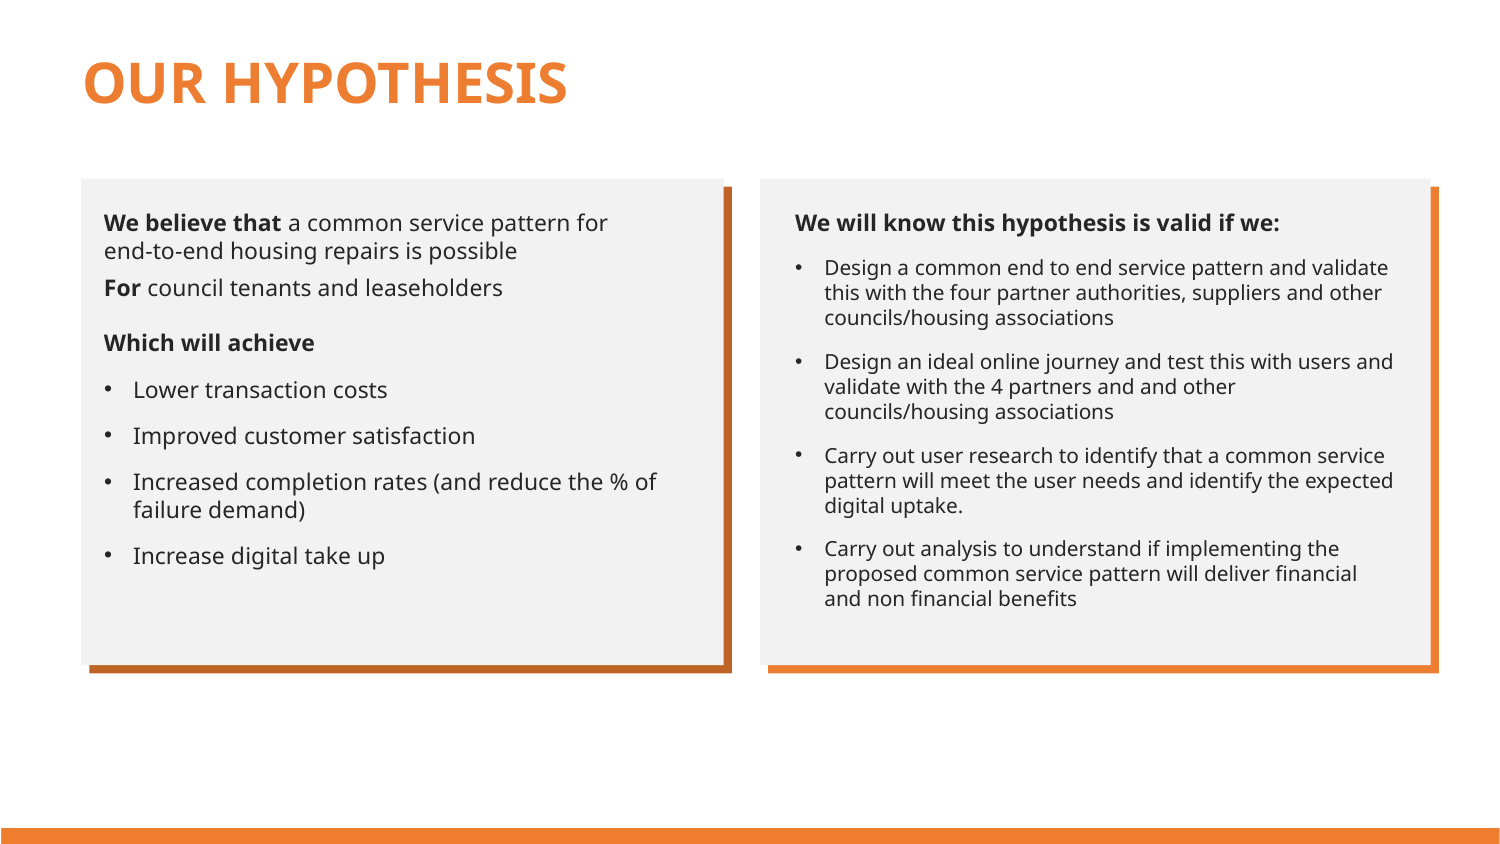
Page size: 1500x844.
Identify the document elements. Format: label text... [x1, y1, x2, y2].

text_box We will know this hypothesis is valid if we: Design a common end to end service pattern and validate this with the four partner authorities, suppliers and other councils/housing associations Design an ideal online journey and test this with users and validate with the 4 partners and and other councils/housing associations Carry out user research to identify that a common service pattern will meet the user needs and identify the expected digital uptake. Carry out analysis to understand if implementing the proposed common service pattern will deliver financial and non financial benefits [783, 203, 1407, 643]
text_box [81, 178, 732, 674]
text_box [759, 178, 1439, 674]
text_box OUR HYPOTHESIS [71, 9, 1196, 162]
text_box We believe that a common service pattern for end-to-end housing repairs is possible For council tenants and leaseholders Which will achieve Lower transaction costs Improved customer satisfaction Increased completion rates (and reduce the % of failure demand) Increase digital take up [92, 203, 675, 617]
picture [0, 828, 1500, 844]
